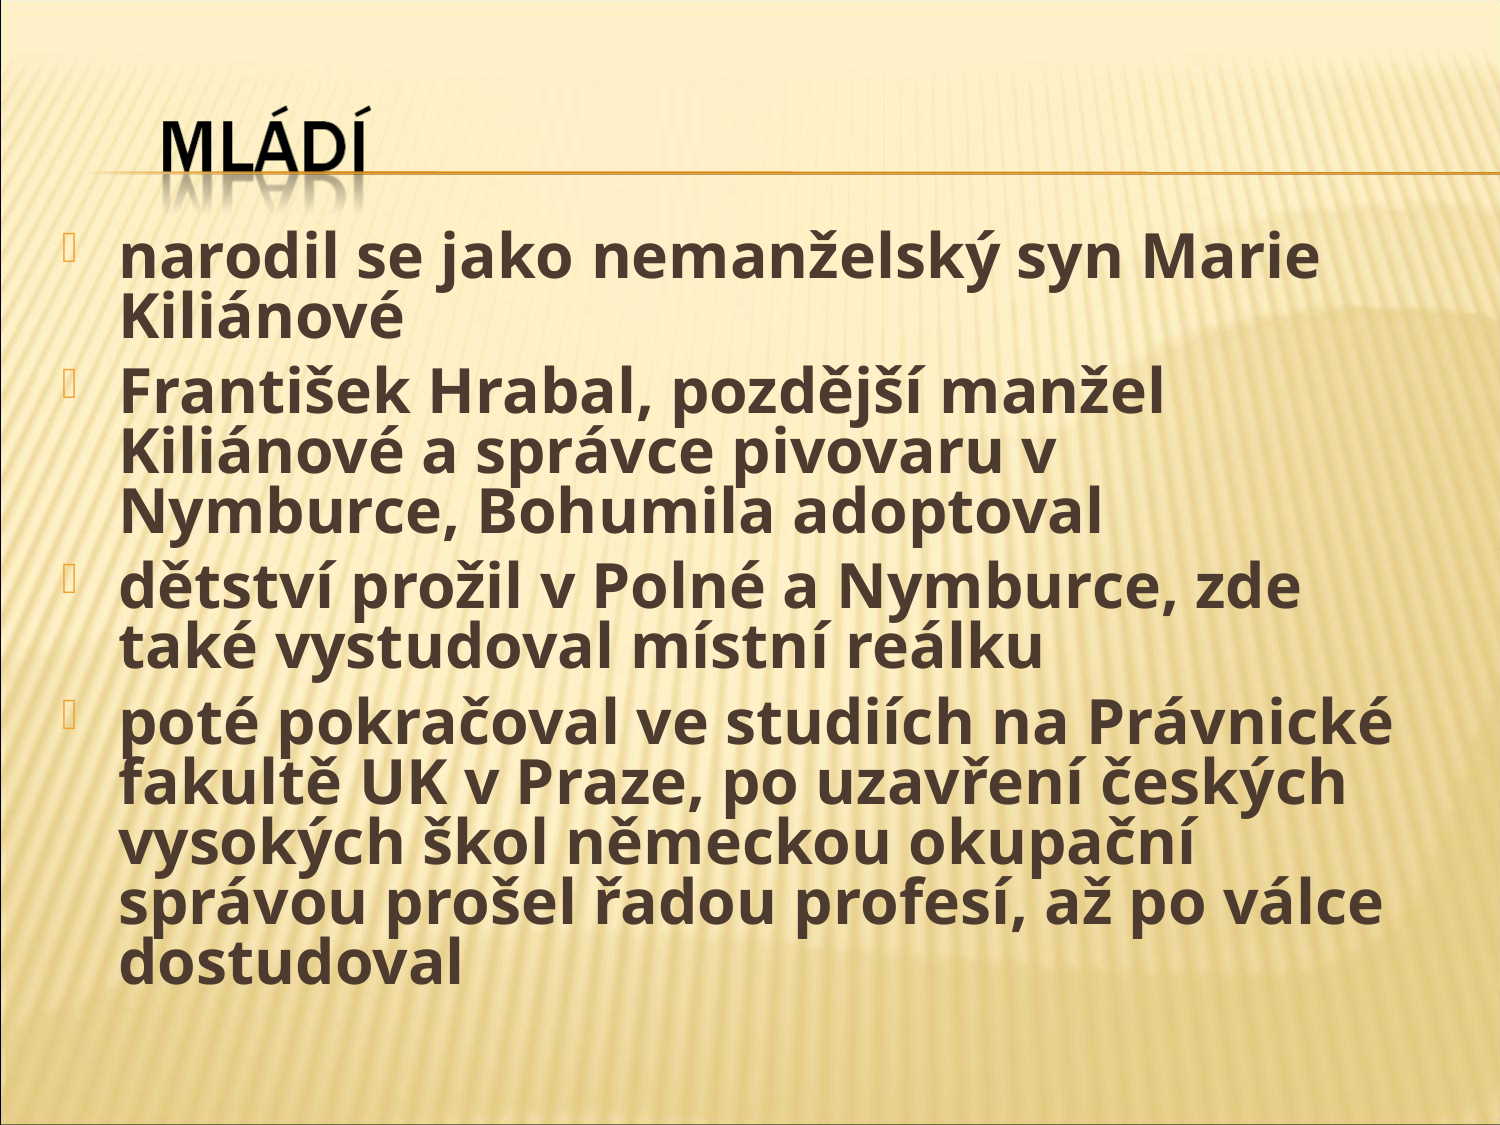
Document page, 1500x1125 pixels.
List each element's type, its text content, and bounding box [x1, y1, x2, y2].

picture [0, 0, 1500, 1125]
text_box [48, 73, 1477, 264]
list narodil se jako nemanželský syn Marie Kiliánové František Hrabal, pozdější manžel Kiliánové a správce pivovaru v Nymburce, Bohumila adoptoval dětství prožil v Polné a Nymburce, zde také vystudoval místní reálku poté pokračoval ve studiích na Právnické fakultě UK v Praze, po uzavření českých vysokých škol německou okupační správou prošel řadou profesí, až po válce dostudoval [46, 222, 1418, 1079]
